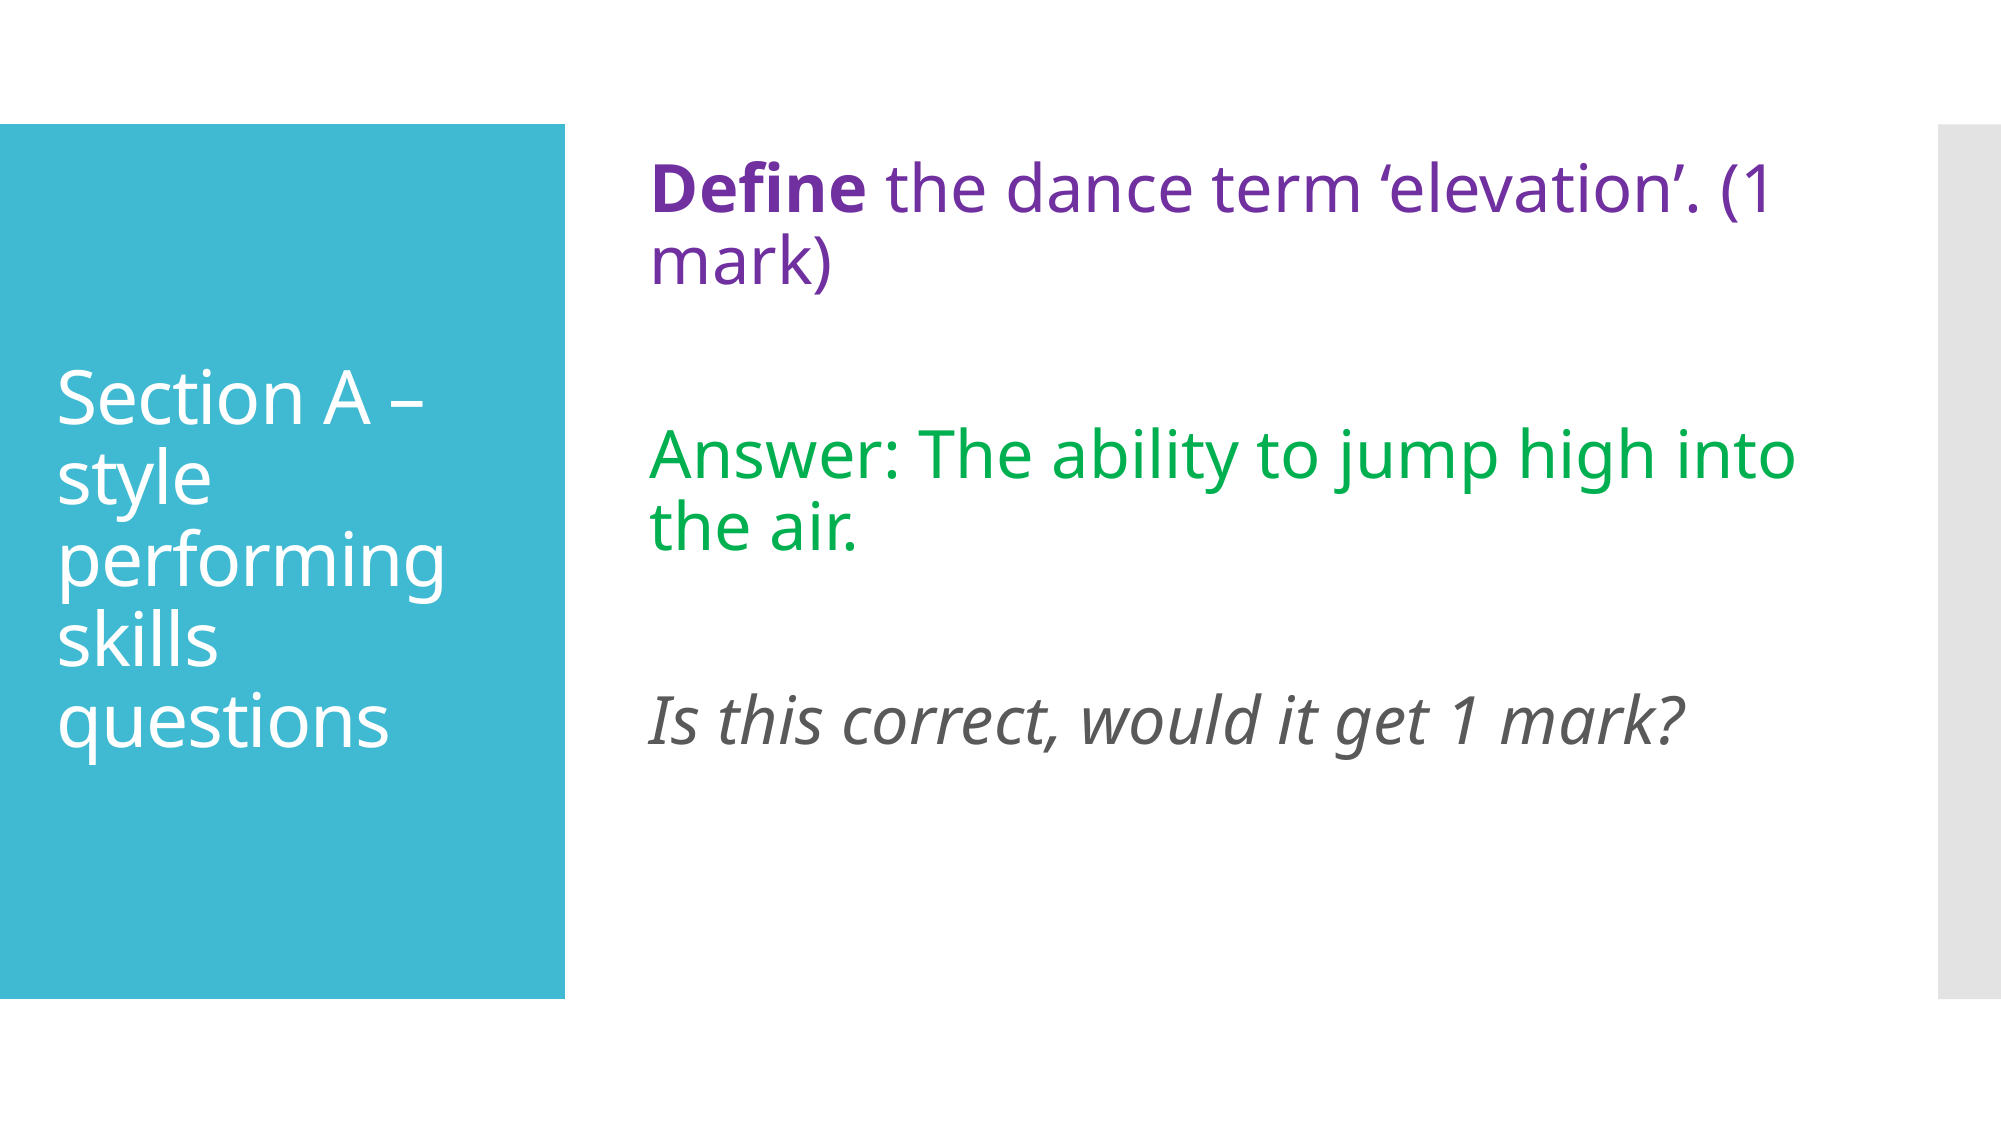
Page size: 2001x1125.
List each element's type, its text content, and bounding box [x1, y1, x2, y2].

list Define the dance term ‘elevation’. (1 mark) Answer: The ability to jump high into the air. Is this correct, would it get 1 mark? [634, 141, 1835, 982]
title Section A – style performing skills questions [41, 184, 526, 940]
